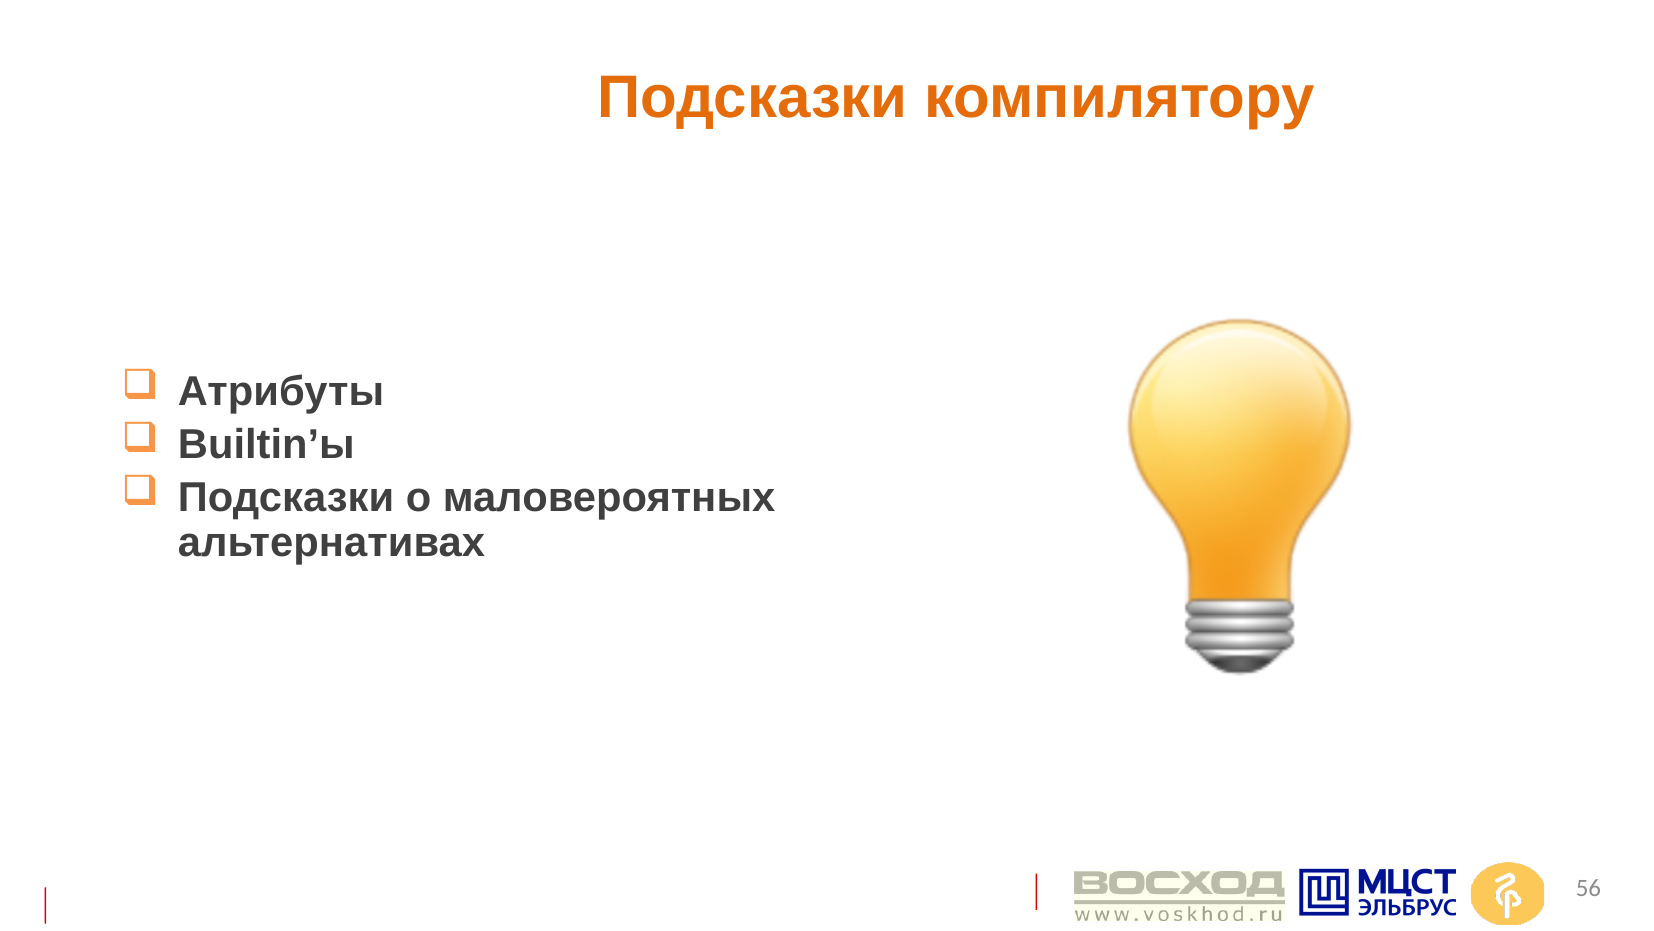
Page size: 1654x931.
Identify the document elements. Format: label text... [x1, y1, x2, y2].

picture [1296, 868, 1456, 916]
picture [1470, 862, 1545, 925]
picture [1074, 871, 1285, 921]
text_box Подсказки компилятору [450, 49, 1463, 138]
picture [1059, 316, 1422, 679]
text_box Атрибуты Builtin’ы Подсказки о маловероятных альтернативах [106, 361, 870, 637]
